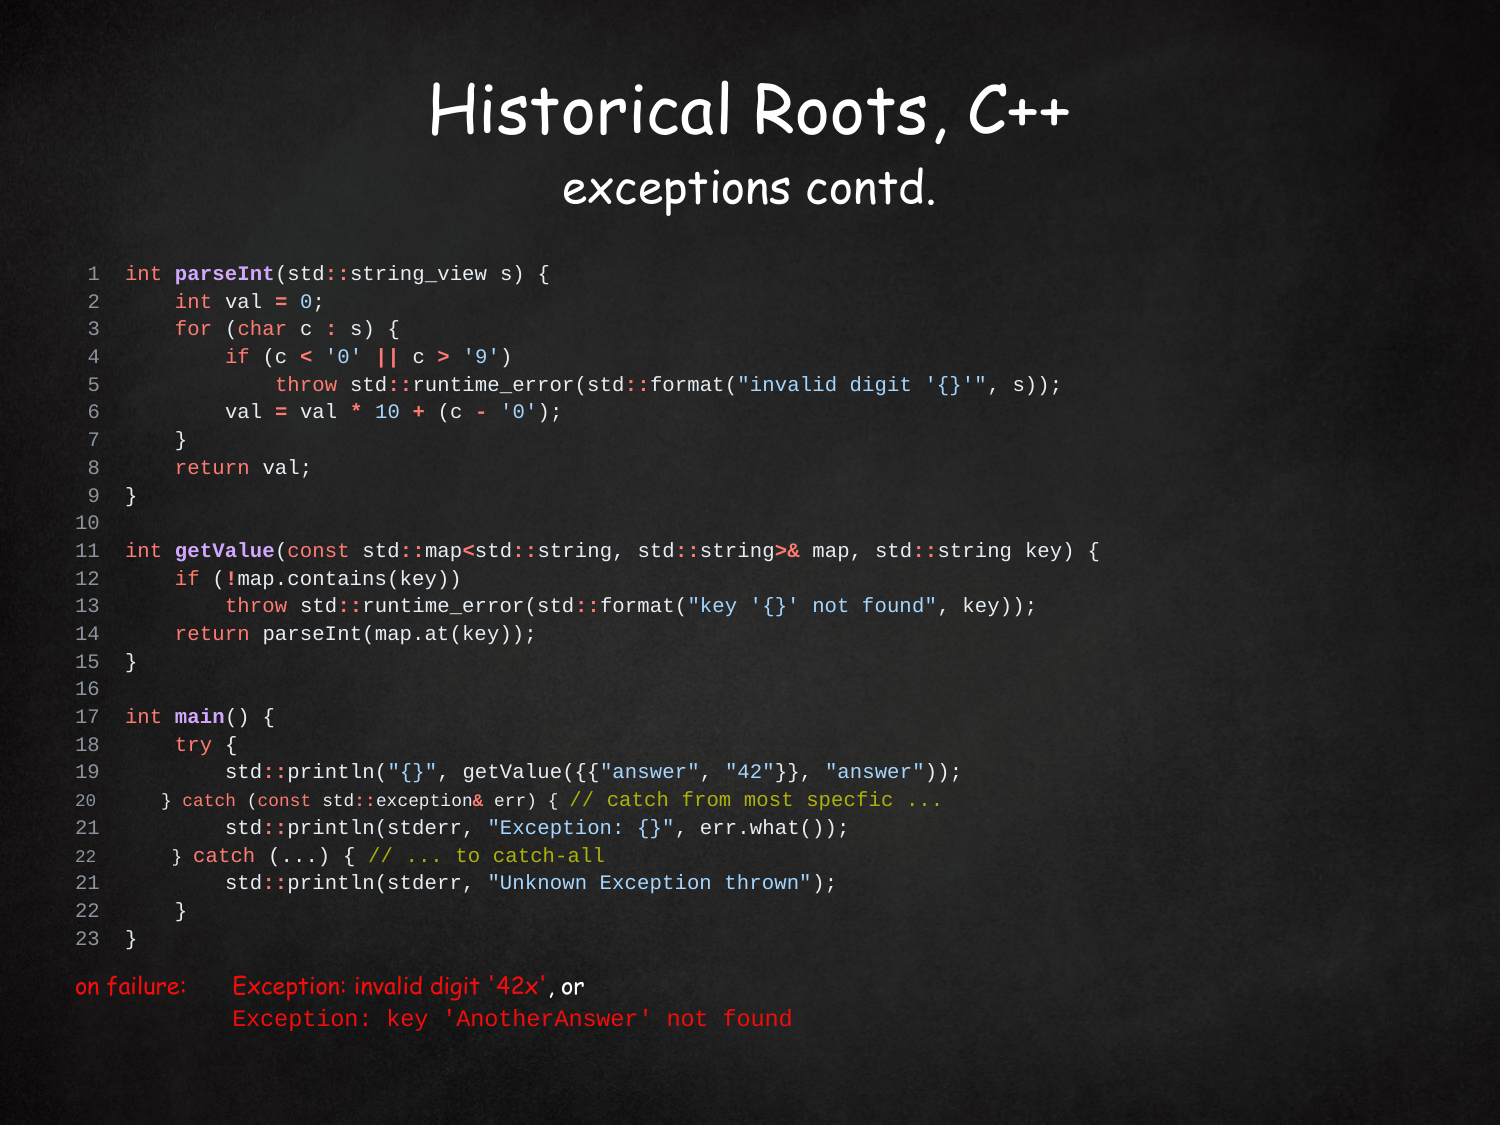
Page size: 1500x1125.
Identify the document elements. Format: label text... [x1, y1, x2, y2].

title Historical Roots, C++ exceptions contd. [75, 44, 1425, 233]
list 1 int parseInt(std::string_view s) { 2 int val = 0; 3 for (char c : s) { 4 if (c < '0' || c > '9') 5 throw std::runtime_error(std::format("invalid digit '{}'", s)); 6 val = val * 10 + (c - '0'); 7 } 8 return val; 9 } 10 11 int getValue(const std::map<std::string, std::string>& map, std::string key) { 12 if (!map.contains(key)) 13 throw std::runtime_error(std::format("key '{}' not found", key)); 14 return parseInt(map.at(key)); 15 } 16 17 int main() { 18 try { 19 std::println("{}", getValue({{"answer", "42"}}, "answer")); 20 } catch (const std::exception& err) { // catch from most specfic ... 21 std::println(stderr, "Exception: {}", err.what()); 22 } catch (...) { // ... to catch-all 21 std::println(stderr, "Unknown Exception thrown"); 22 } 23 } on failure: Exception: invalid digit '42x', or Exception: key 'AnotherAnswer' not found [75, 263, 1425, 1040]
picture [0, 0, 1500, 1125]
